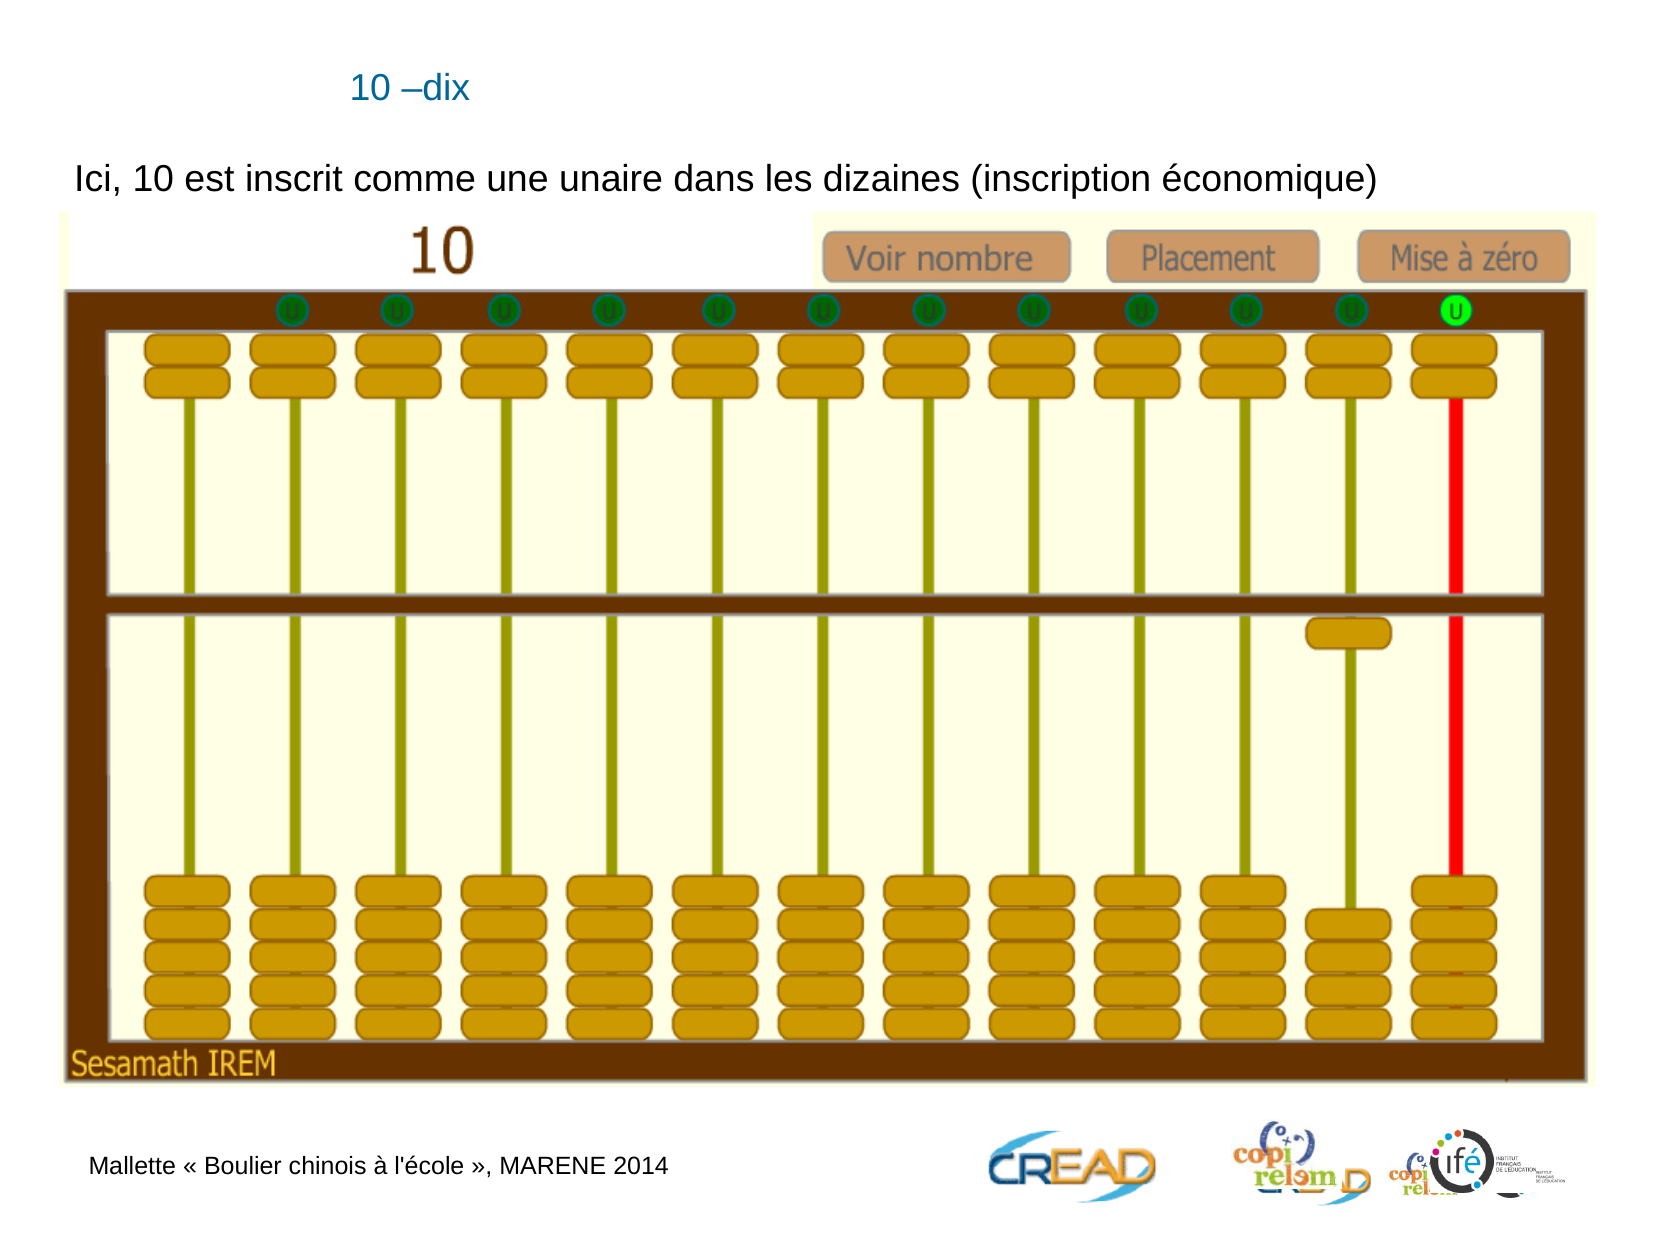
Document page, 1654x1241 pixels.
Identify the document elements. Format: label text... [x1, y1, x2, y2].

picture [981, 1123, 1165, 1211]
picture [1387, 1129, 1565, 1198]
text_box 10 –dix [334, 59, 532, 116]
text_box Ici, 10 est inscrit comme une unaire dans les dizaines (inscription économique) [59, 149, 1397, 205]
picture [59, 205, 1596, 1087]
picture [1231, 1119, 1377, 1211]
